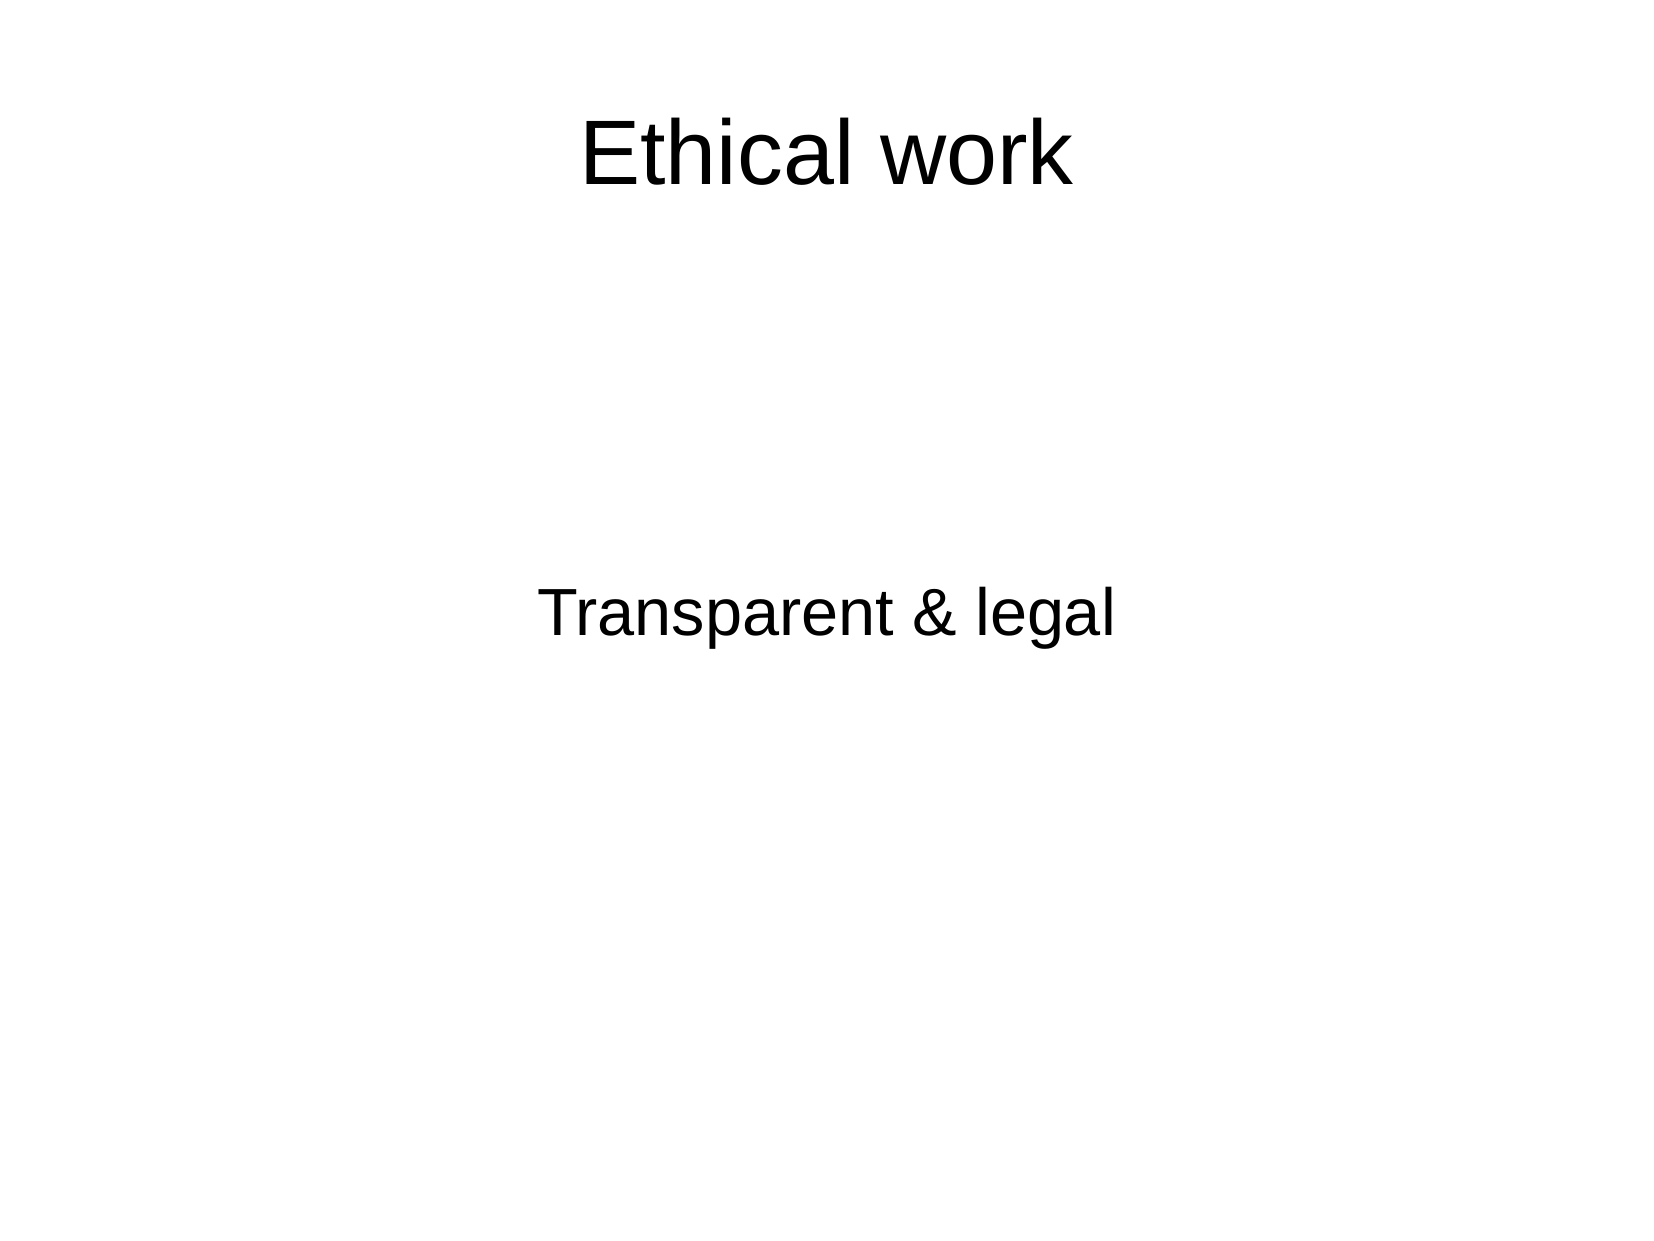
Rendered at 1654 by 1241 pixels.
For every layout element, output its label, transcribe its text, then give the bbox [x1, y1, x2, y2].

title Ethical work [82, 49, 1571, 257]
subtitle Transparent & legal [82, 290, 1571, 1010]
